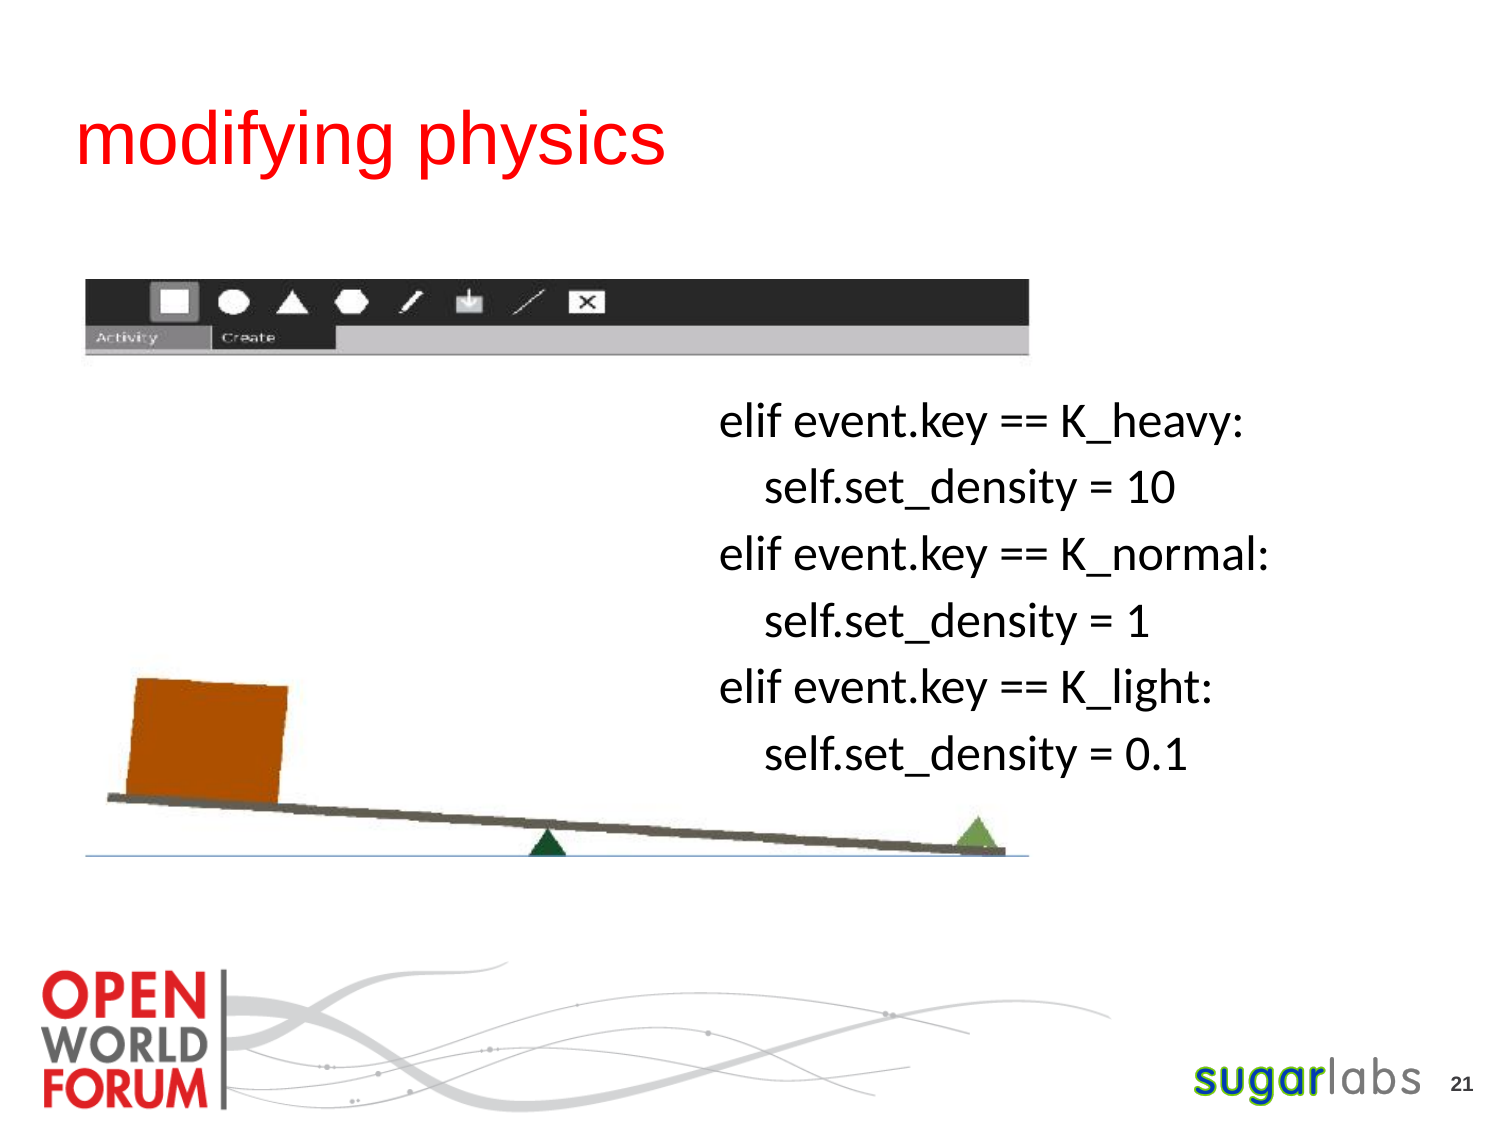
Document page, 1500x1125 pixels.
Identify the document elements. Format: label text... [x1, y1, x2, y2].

picture [41, 957, 1112, 1119]
picture [81, 279, 718, 857]
title modifying physics [75, 52, 1425, 226]
picture [1194, 1057, 1420, 1106]
subtitle elif event.key == K_heavy: self.set_density = 10 elif event.key == K_normal: self.set_density = 1 elif event.key == K_light: self.set_density = 0.1 [718, 227, 1466, 956]
